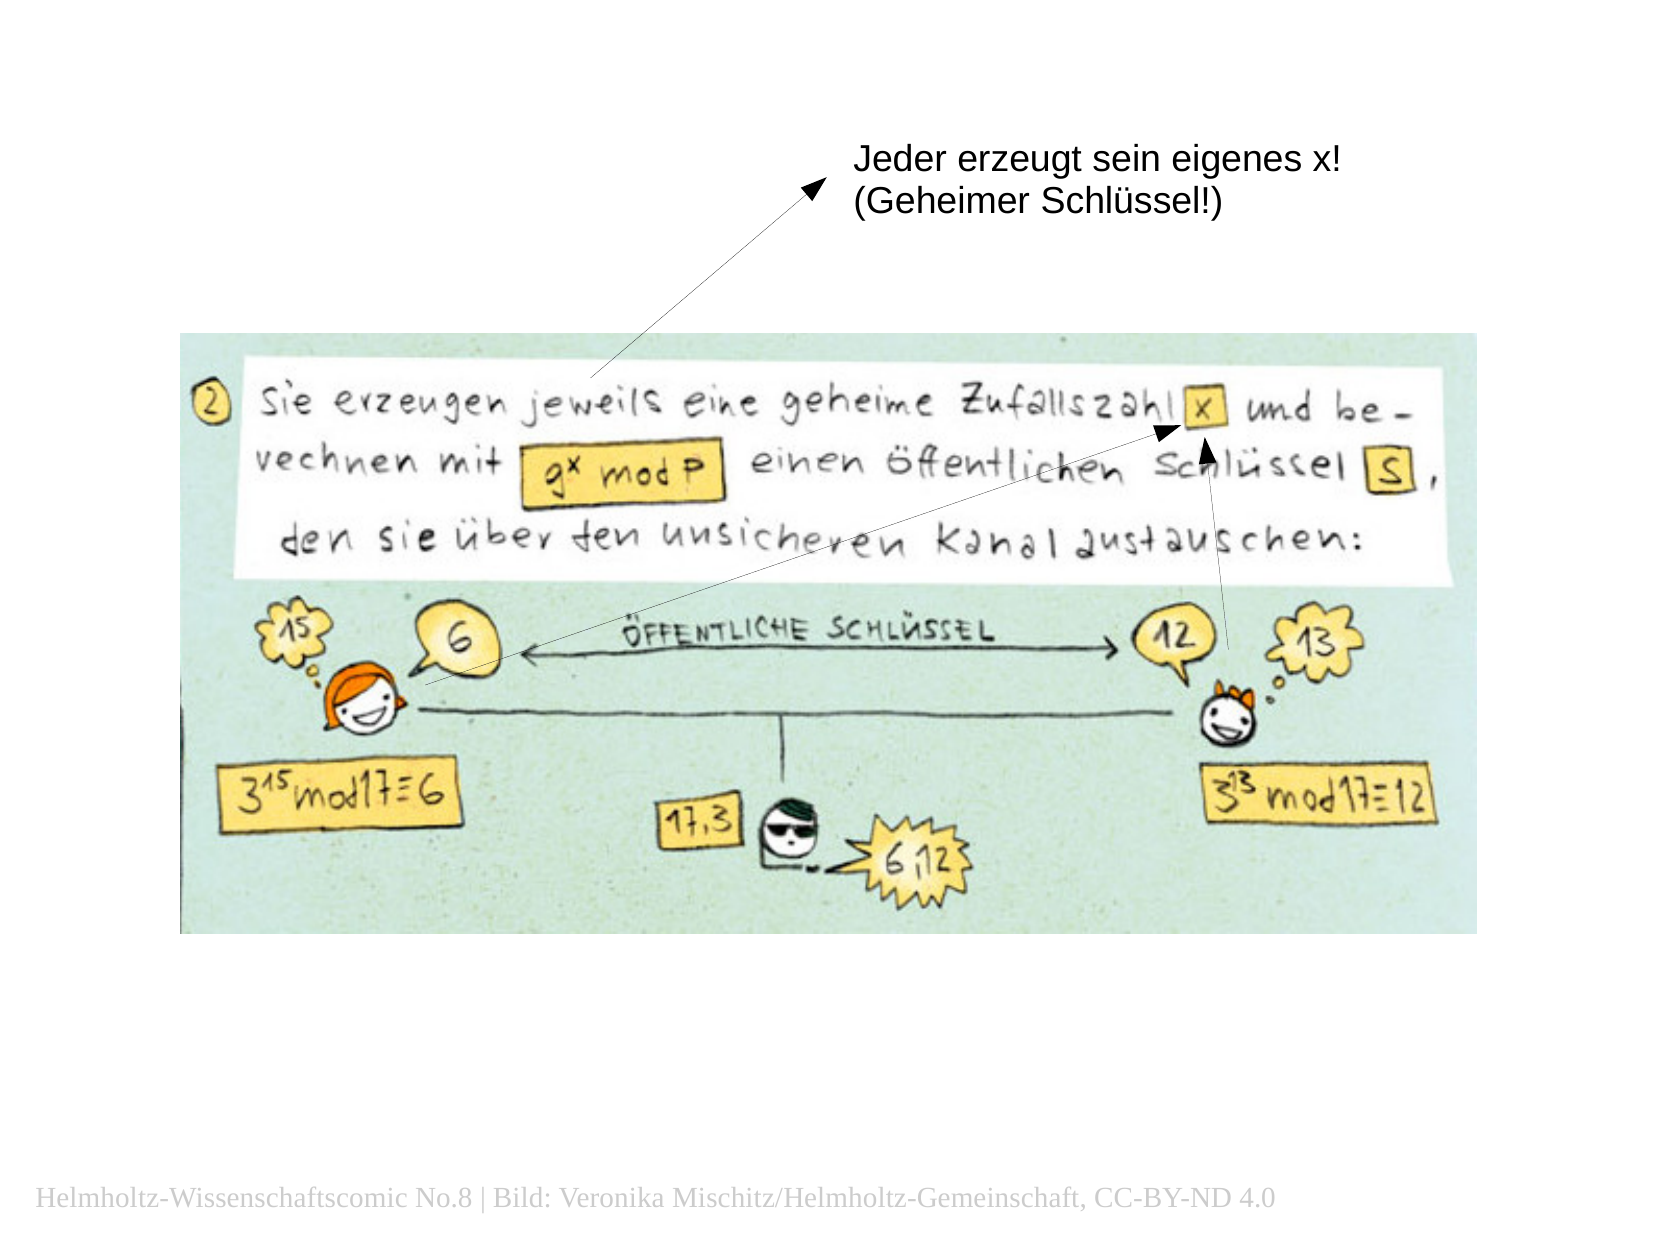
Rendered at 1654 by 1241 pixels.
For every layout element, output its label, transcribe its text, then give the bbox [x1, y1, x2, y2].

text_box Jeder erzeugt sein eigenes x! (Geheimer Schlüssel!) [838, 129, 1368, 229]
picture [180, 333, 1477, 934]
